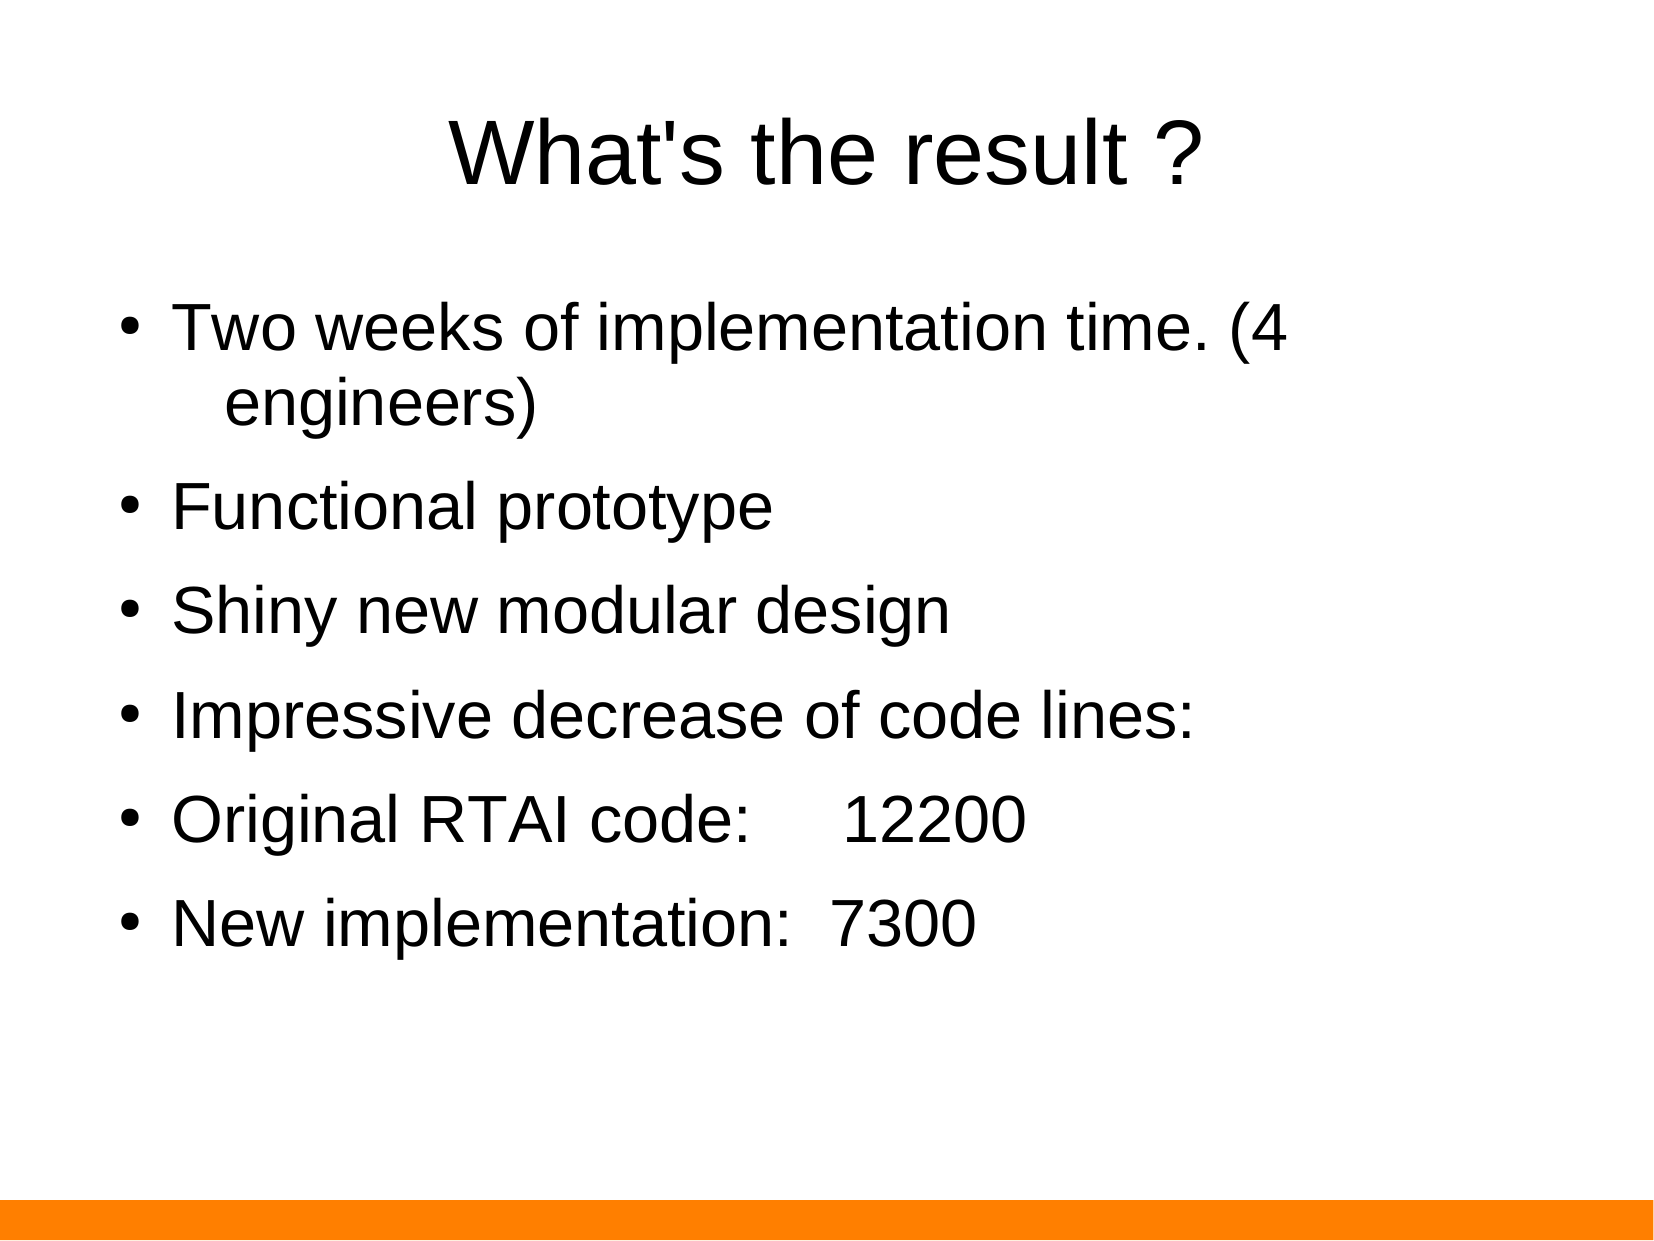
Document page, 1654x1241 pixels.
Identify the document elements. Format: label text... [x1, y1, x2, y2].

title What's the result ? [82, 49, 1571, 257]
text_box [0, 1200, 1654, 1241]
list Two weeks of implementation time. (4 engineers) Functional prototype Shiny new modular design Impressive decrease of code lines: Original RTAI code: 12200 New implementation: 7300 [82, 290, 1571, 1109]
